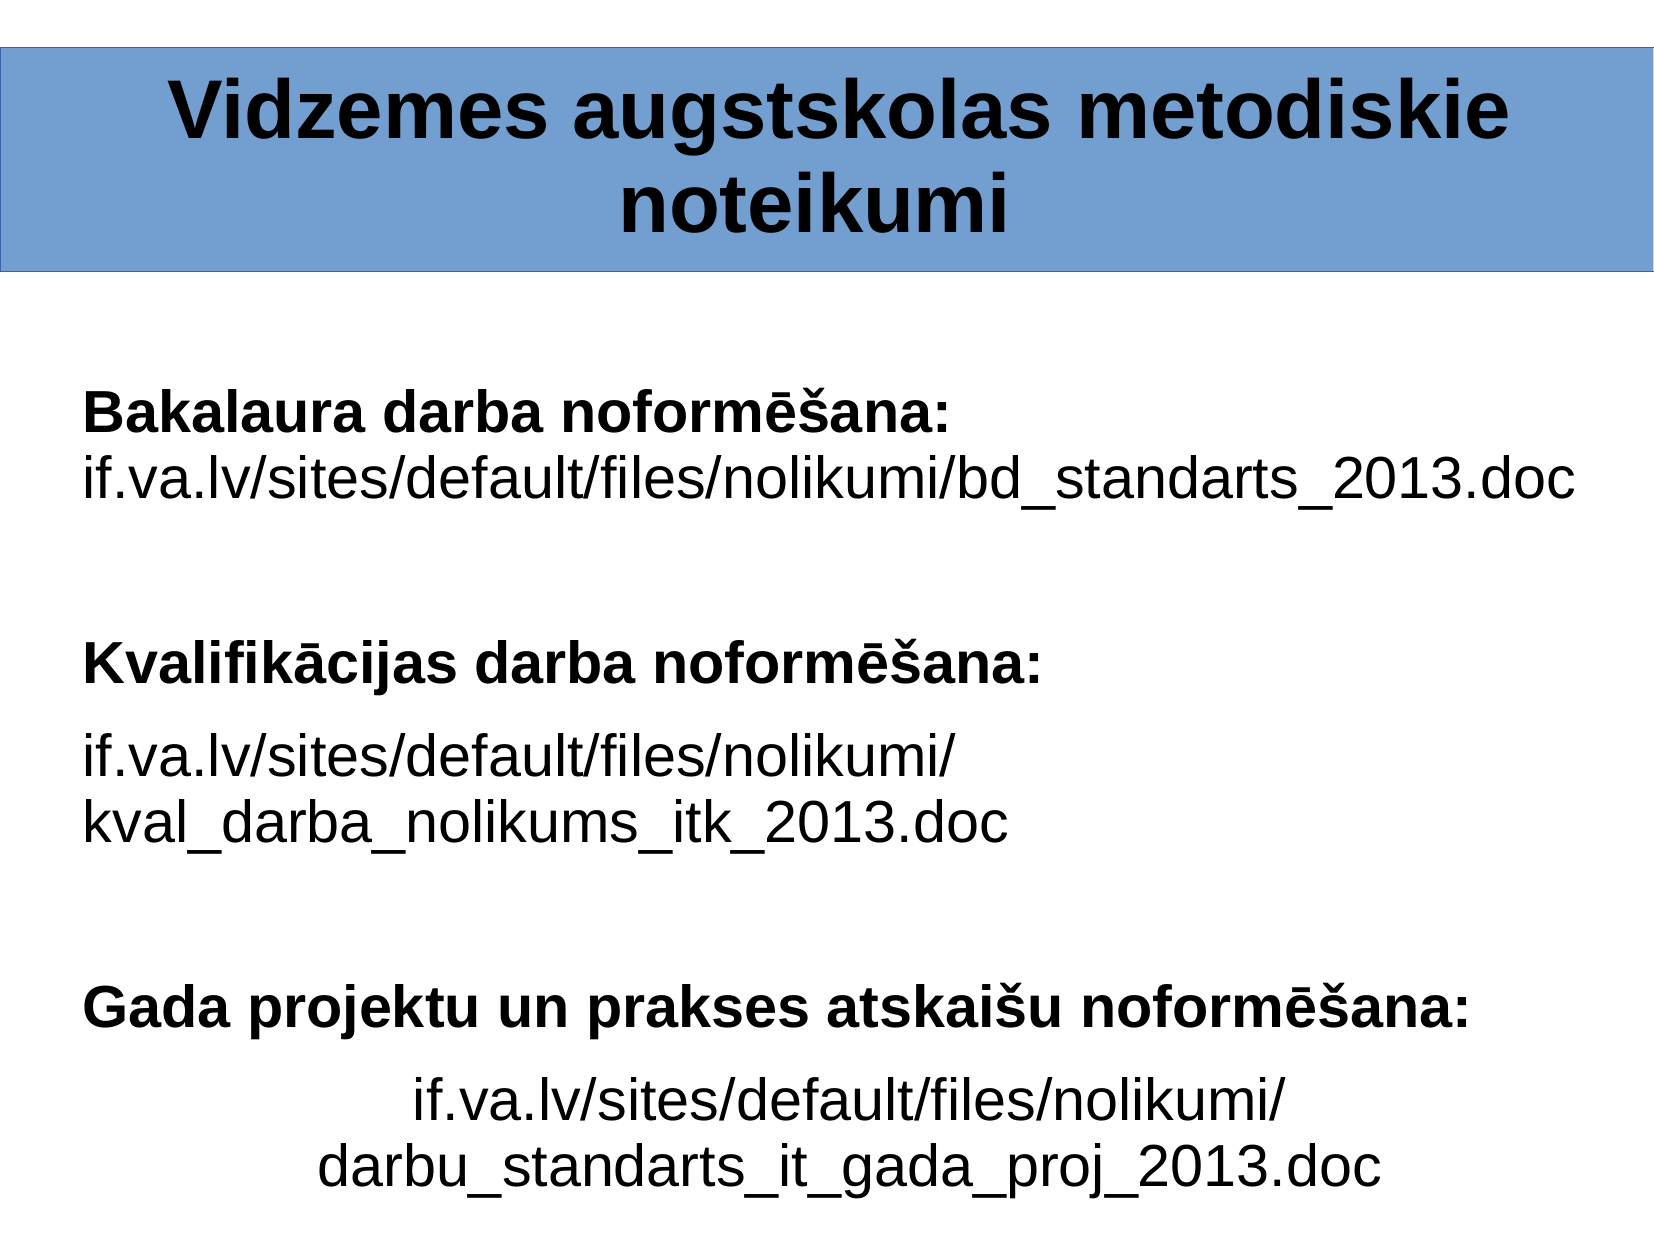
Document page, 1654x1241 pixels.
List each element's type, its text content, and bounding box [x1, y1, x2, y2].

list Bakalaura darba noformēšana: if.va.lv/sites/default/files/nolikumi/bd_standarts_2013.doc Kvalifikācijas darba noformēšana: if.va.lv/sites/default/files/nolikumi/kval_darba_nolikums_itk_2013.doc Gada projektu un prakses atskaišu noformēšana: if.va.lv/sites/default/files/nolikumi/darbu_standarts_it_gada_proj_2013.doc [82, 378, 1619, 1217]
title Vidzemes augstskolas metodiskie noteikumi [82, 49, 1571, 257]
text_box [0, 47, 1654, 272]
